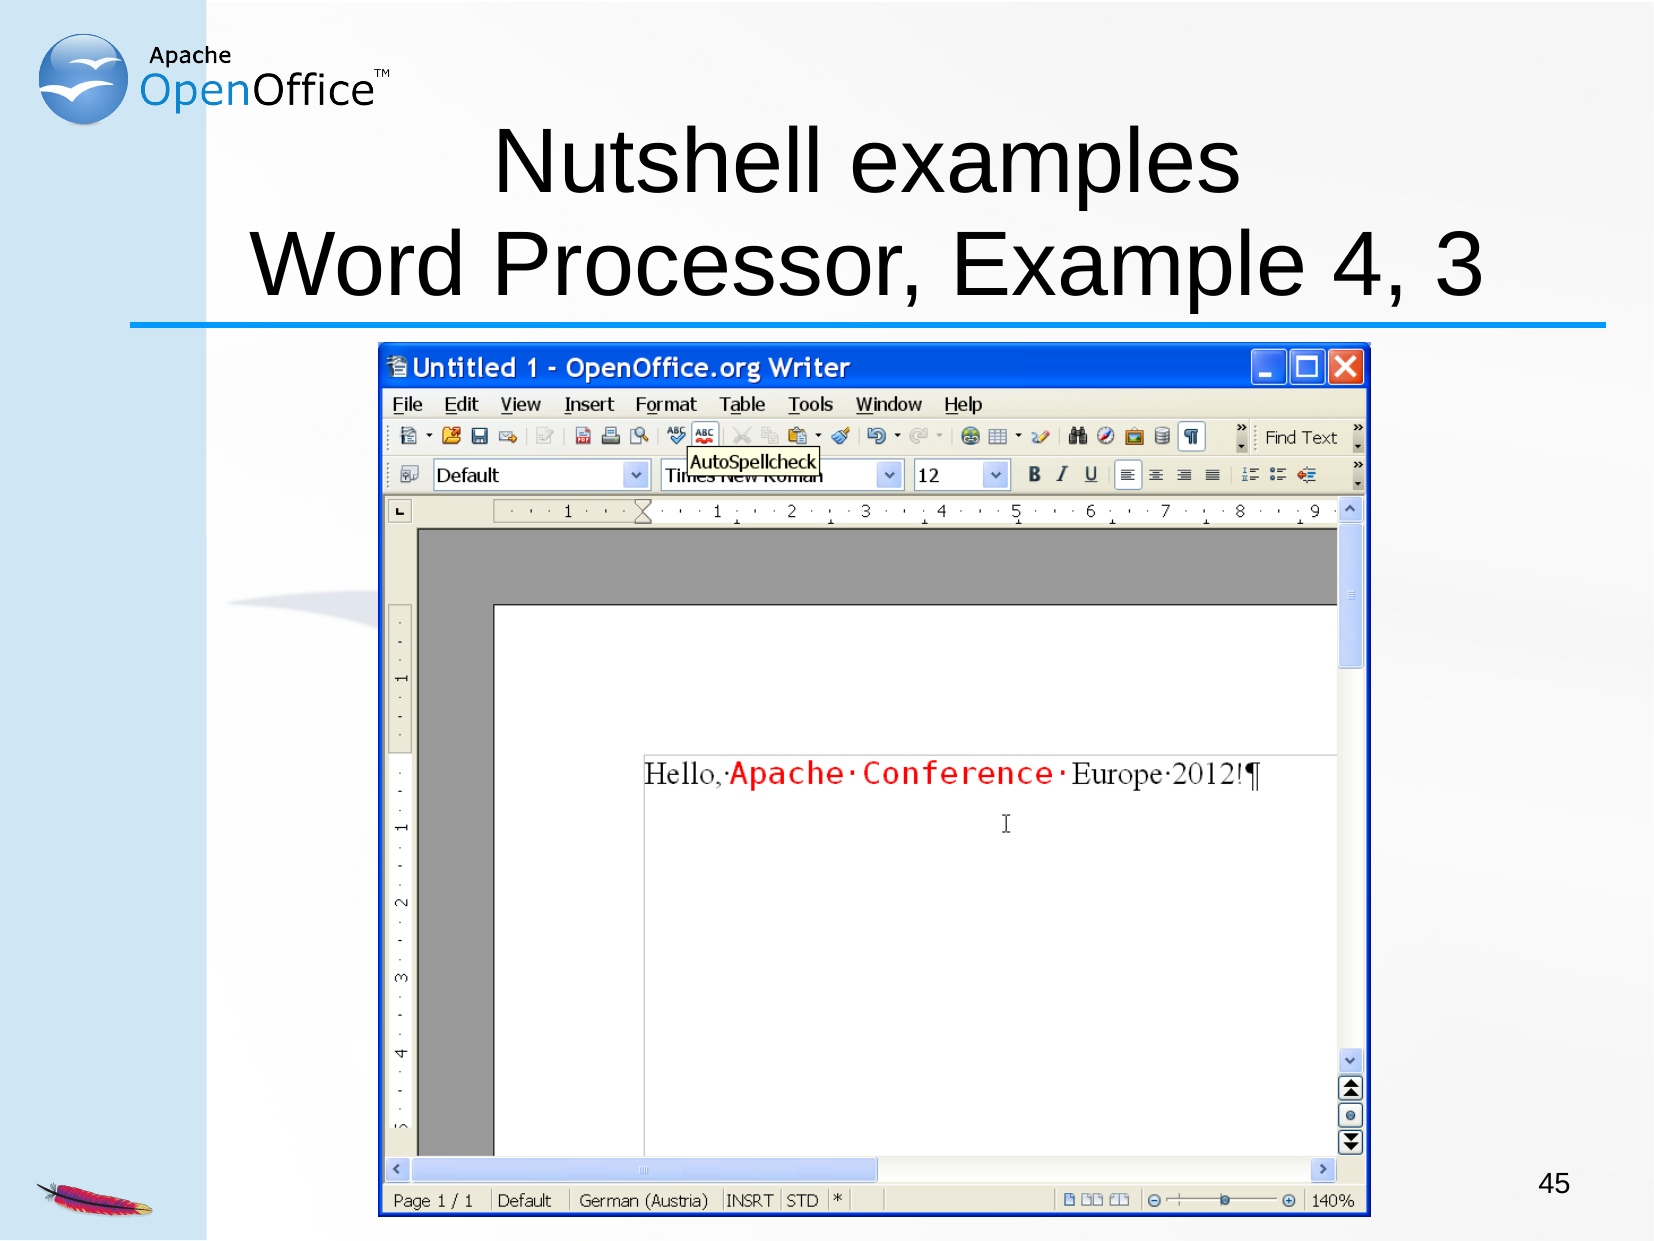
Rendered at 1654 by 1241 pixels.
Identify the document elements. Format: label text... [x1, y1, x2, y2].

picture [35, 1181, 154, 1219]
title Nutshell examples Word Processor, Example 4, 3 [165, 108, 1571, 316]
picture [35, 2, 1654, 1241]
